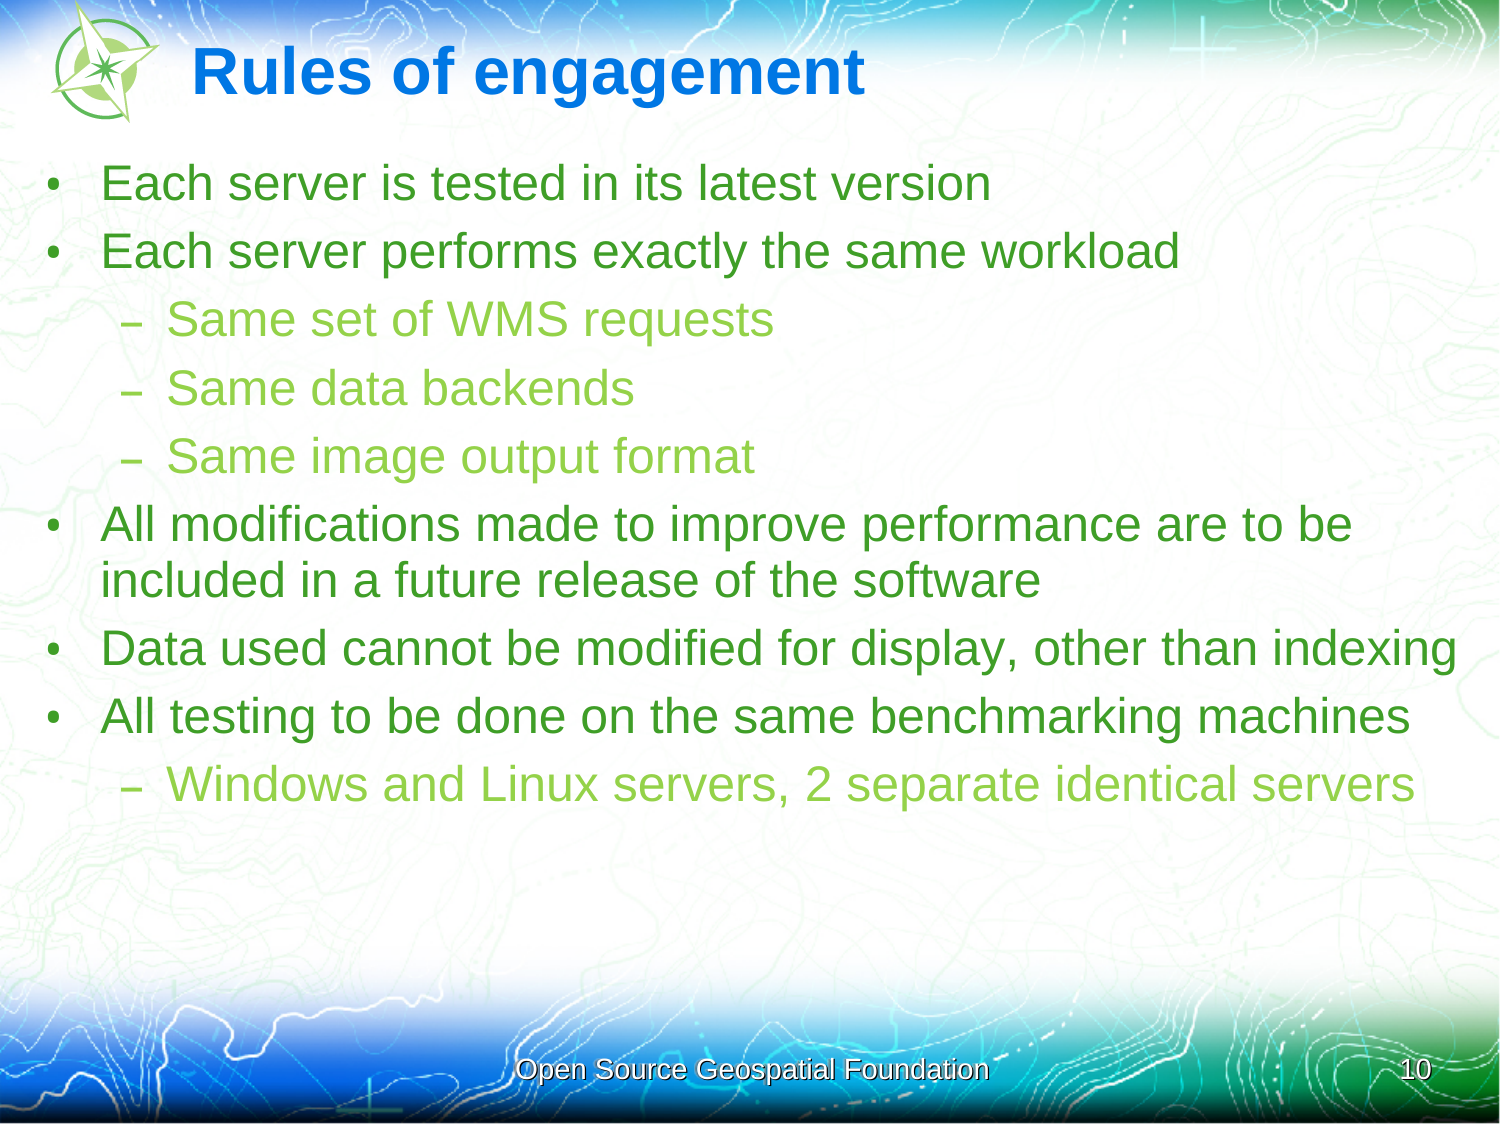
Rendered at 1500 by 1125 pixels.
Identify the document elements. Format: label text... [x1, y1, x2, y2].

picture [0, 0, 1500, 1125]
list Each server is tested in its latest version Each server performs exactly the same workload Same set of WMS requests Same data backends Same image output format All modifications made to improve performance are to be included in a future release of the software Data used cannot be modified for display, other than indexing All testing to be done on the same benchmarking machines Windows and Linux servers, 2 separate identical servers [29, 147, 1477, 891]
title Rules of engagement [177, 20, 1477, 122]
